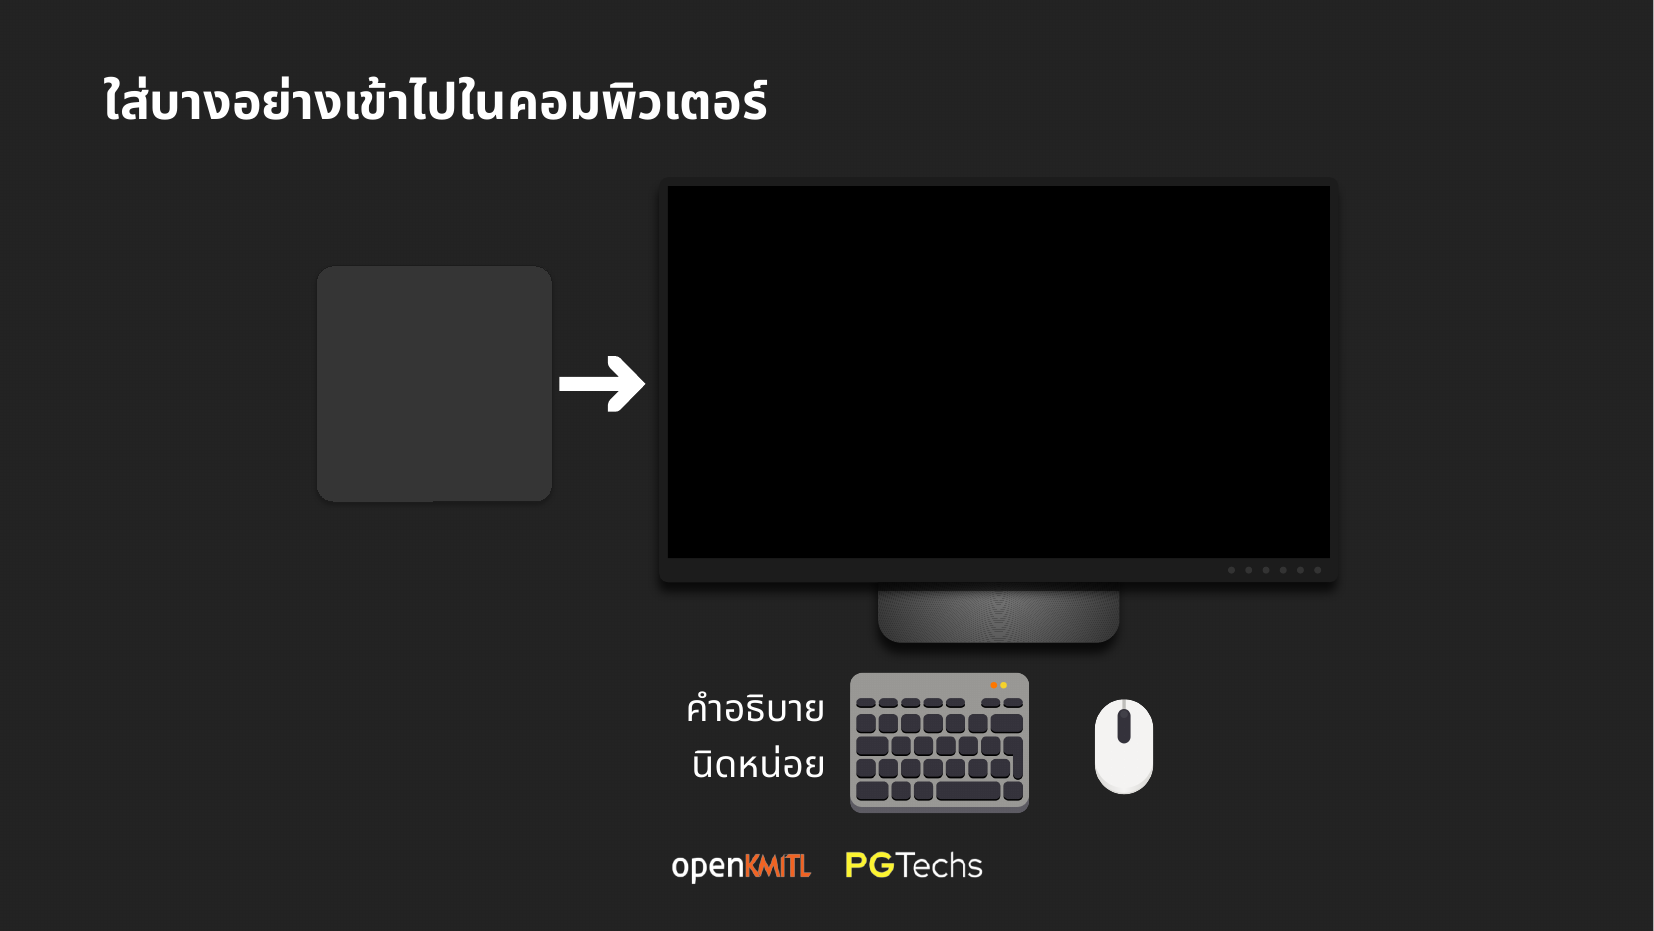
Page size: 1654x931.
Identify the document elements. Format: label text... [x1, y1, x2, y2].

text_box [316, 265, 553, 503]
picture [0, 0, 1654, 931]
text_box ใส่บางอย่างเข้าไปในคอมพิวเตอร์ [88, 59, 1565, 178]
text_box คำอธิบาย นิดหน่อย [315, 649, 841, 797]
text_box [659, 177, 1339, 643]
